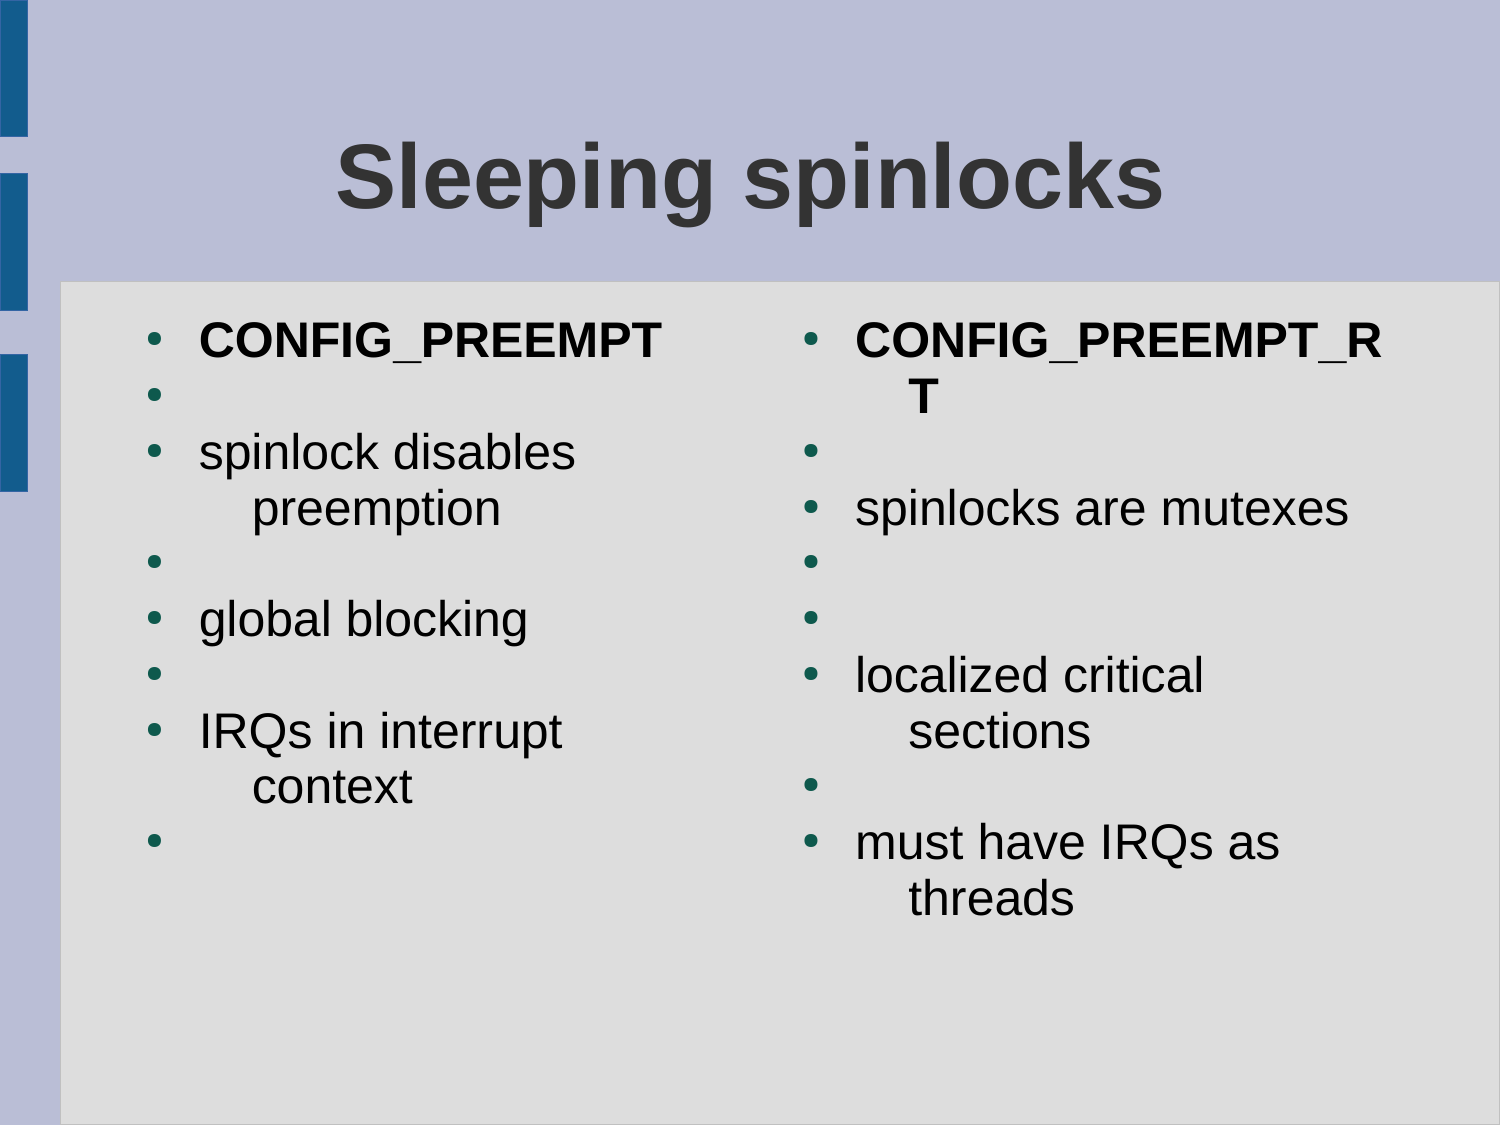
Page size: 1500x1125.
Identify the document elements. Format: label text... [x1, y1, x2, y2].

list CONFIG_PREEMPT_RT spinlocks are mutexes localized critical sections must have IRQs as threads [766, 312, 1392, 1022]
title Sleeping spinlocks [110, 82, 1392, 271]
list CONFIG_PREEMPT spinlock disables preemption global blocking IRQs in interrupt context [110, 312, 736, 1022]
